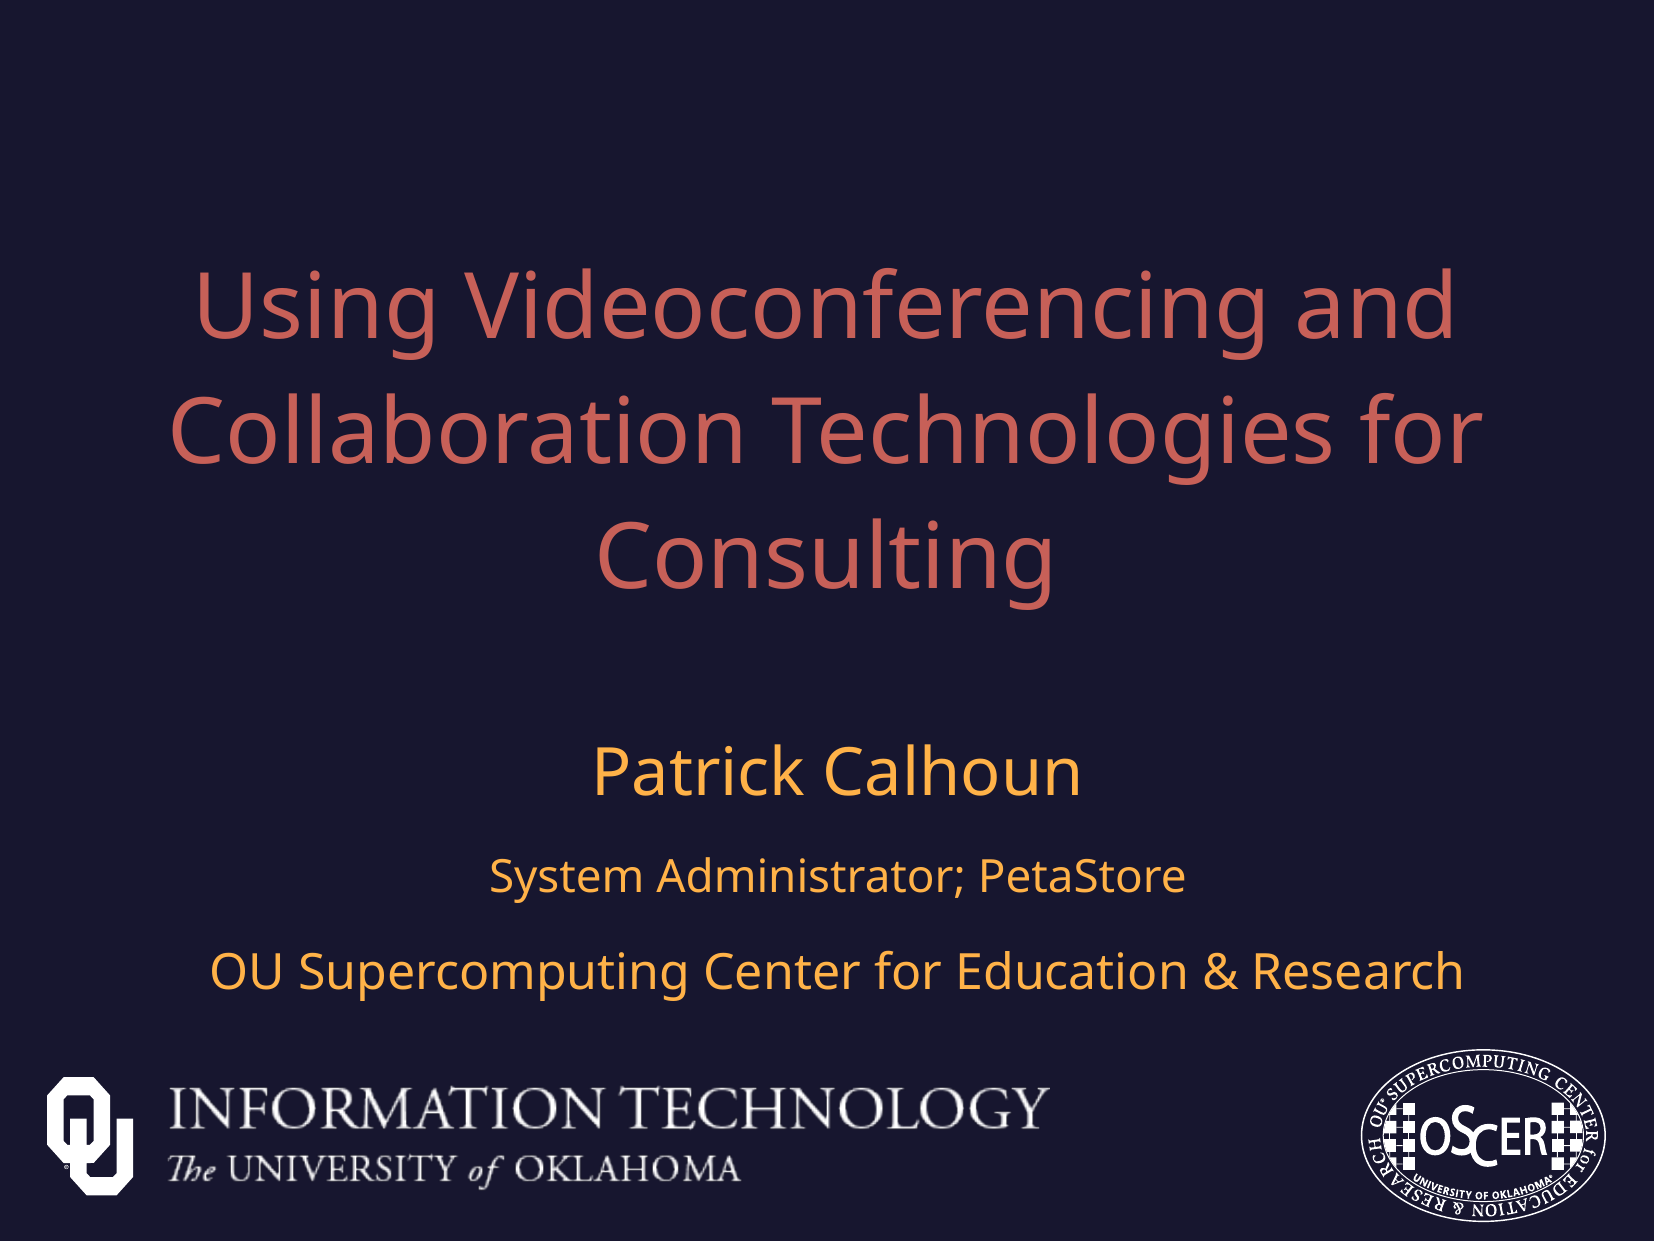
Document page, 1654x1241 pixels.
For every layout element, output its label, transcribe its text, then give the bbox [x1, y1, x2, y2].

title Using Videoconferencing and Collaboration Technologies for Consulting [82, 255, 1571, 601]
list Patrick Calhoun System Administrator; PetaStore OU Supercomputing Center for Education & Research [22, 723, 1654, 1098]
picture [159, 1098, 1050, 1195]
